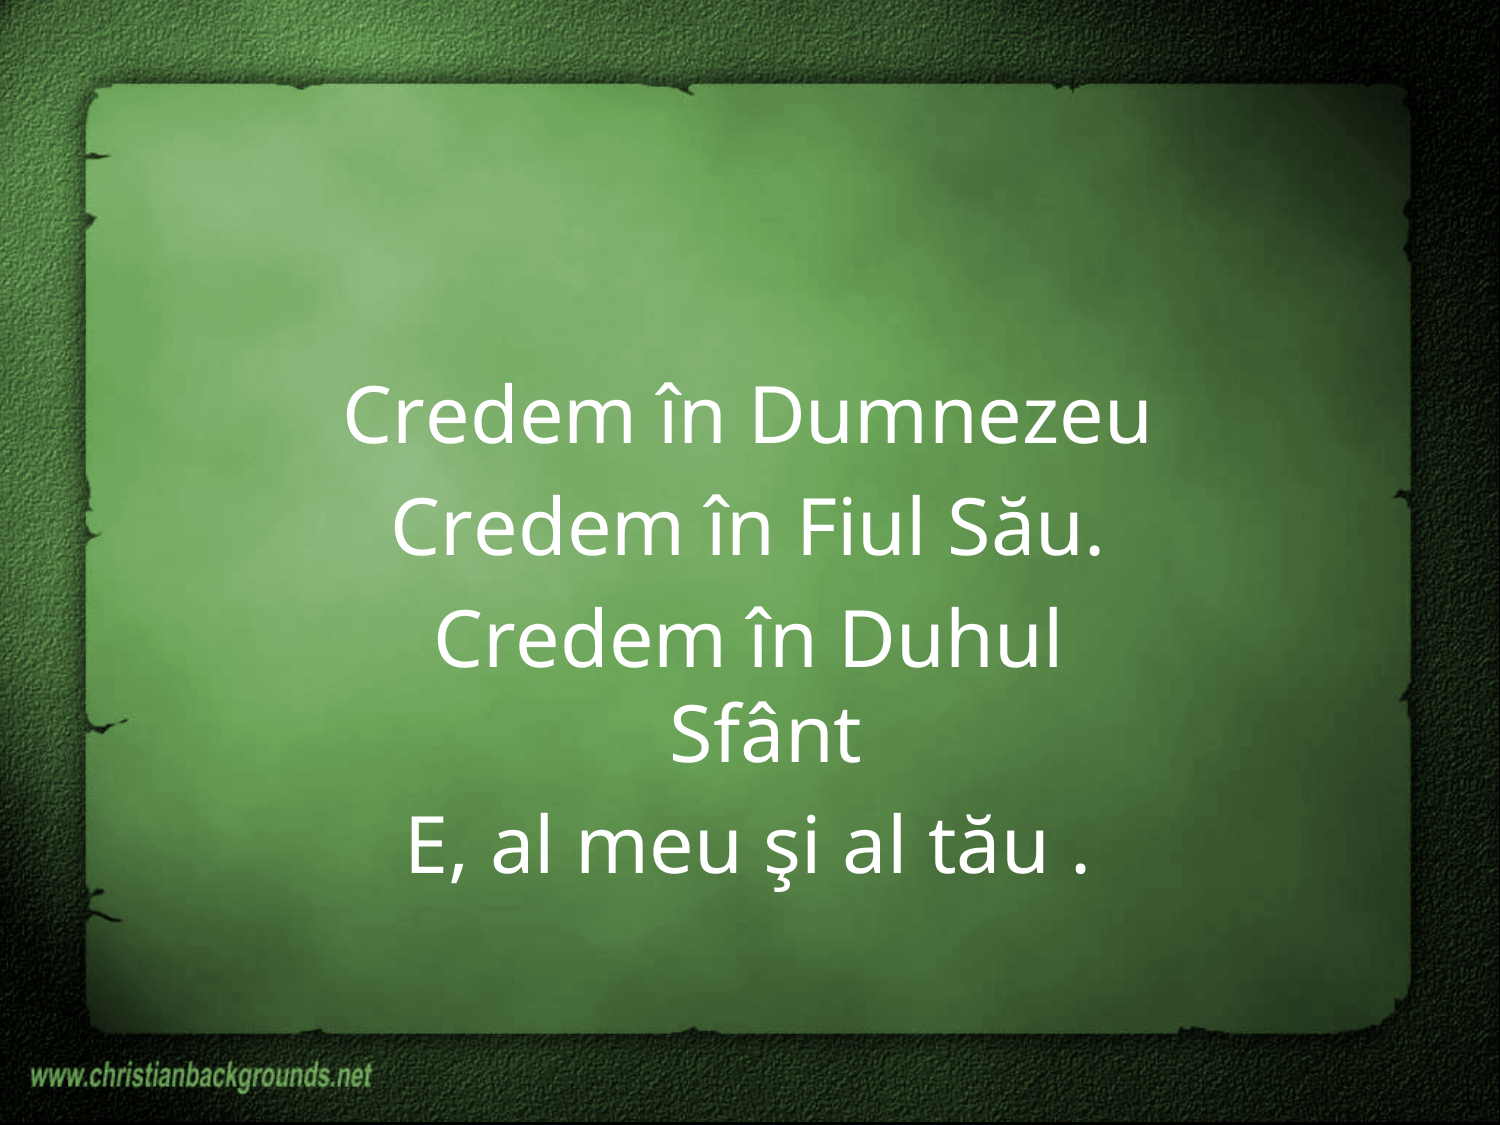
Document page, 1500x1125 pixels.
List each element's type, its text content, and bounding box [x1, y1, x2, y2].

text_box Credem în Dumnezeu Credem în Fiul Său. Credem în Duhul Sfânt E, al meu şi al tău . [320, 357, 1177, 803]
picture [0, 0, 1499, 1122]
